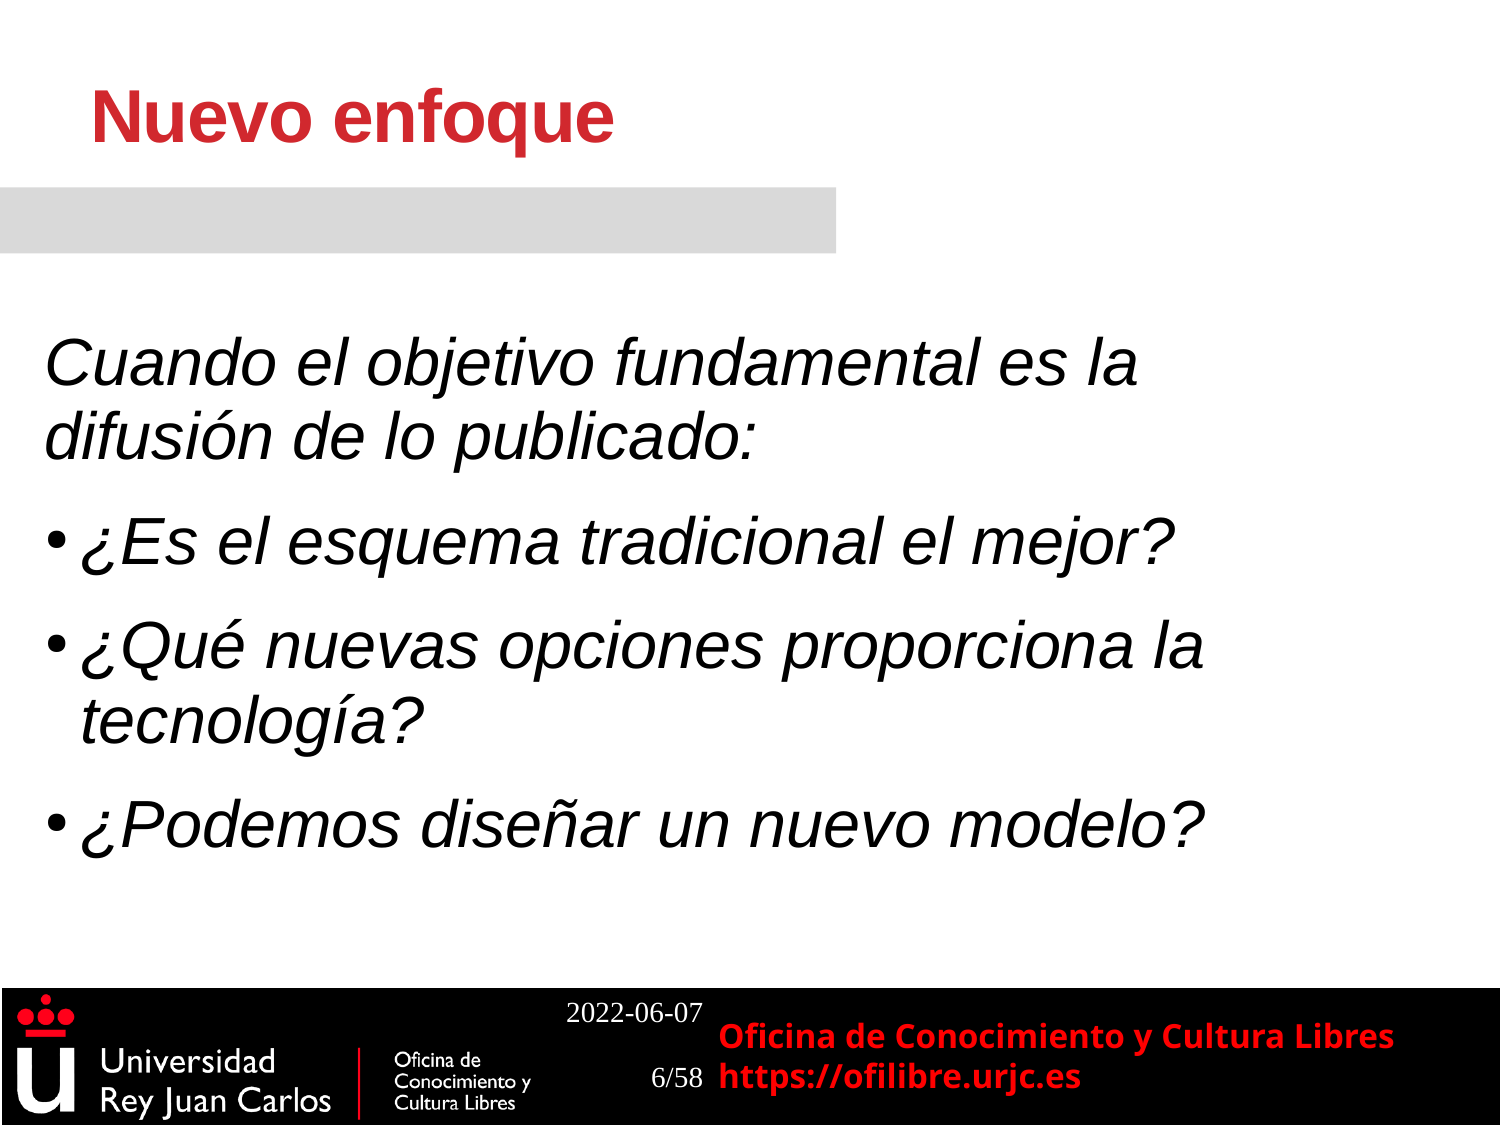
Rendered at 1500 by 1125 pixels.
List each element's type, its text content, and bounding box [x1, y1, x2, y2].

text_box Cuando el objetivo fundamental es la difusión de lo publicado: ¿Es el esquema tradicional el mejor? ¿Qué nuevas opciones proporciona la tecnología? ¿Podemos diseñar un nuevo modelo? [30, 317, 1396, 870]
picture [17, 994, 531, 1120]
text_box Nuevo enfoque [0, 24, 1326, 172]
title [75, 7, 1425, 196]
